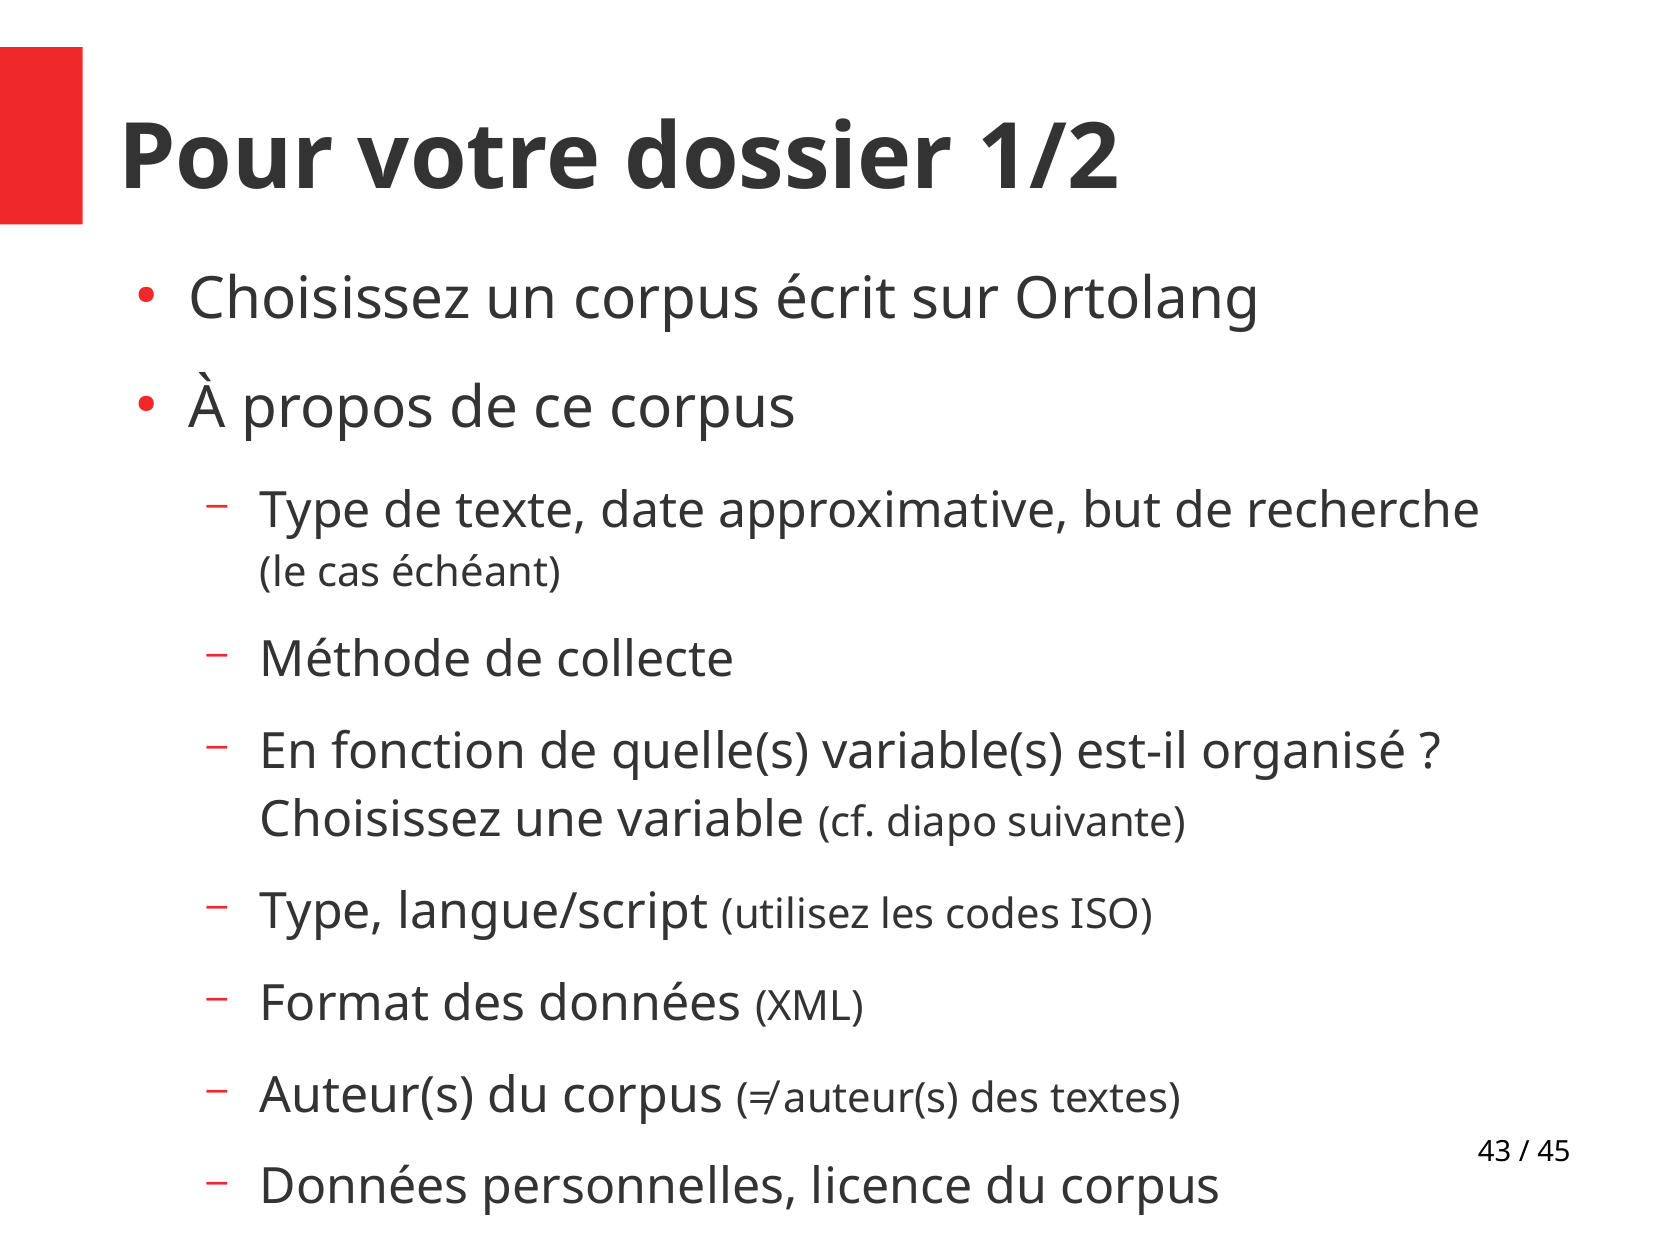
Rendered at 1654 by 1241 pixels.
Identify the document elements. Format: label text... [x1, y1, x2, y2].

list Choisissez un corpus écrit sur Ortolang À propos de ce corpus Type de texte, date approximative, but de recherche (le cas échéant) Méthode de collecte En fonction de quelle(s) variable(s) est-il organisé ? Choisissez une variable (cf. diapo suivante) Type, langue/script (utilisez les codes ISO) Format des données (XML) Auteur(s) du corpus (≠ auteur(s) des textes) Données personnelles, licence du corpus [118, 256, 1536, 1074]
title Pour votre dossier 1/2 [118, 49, 1571, 257]
